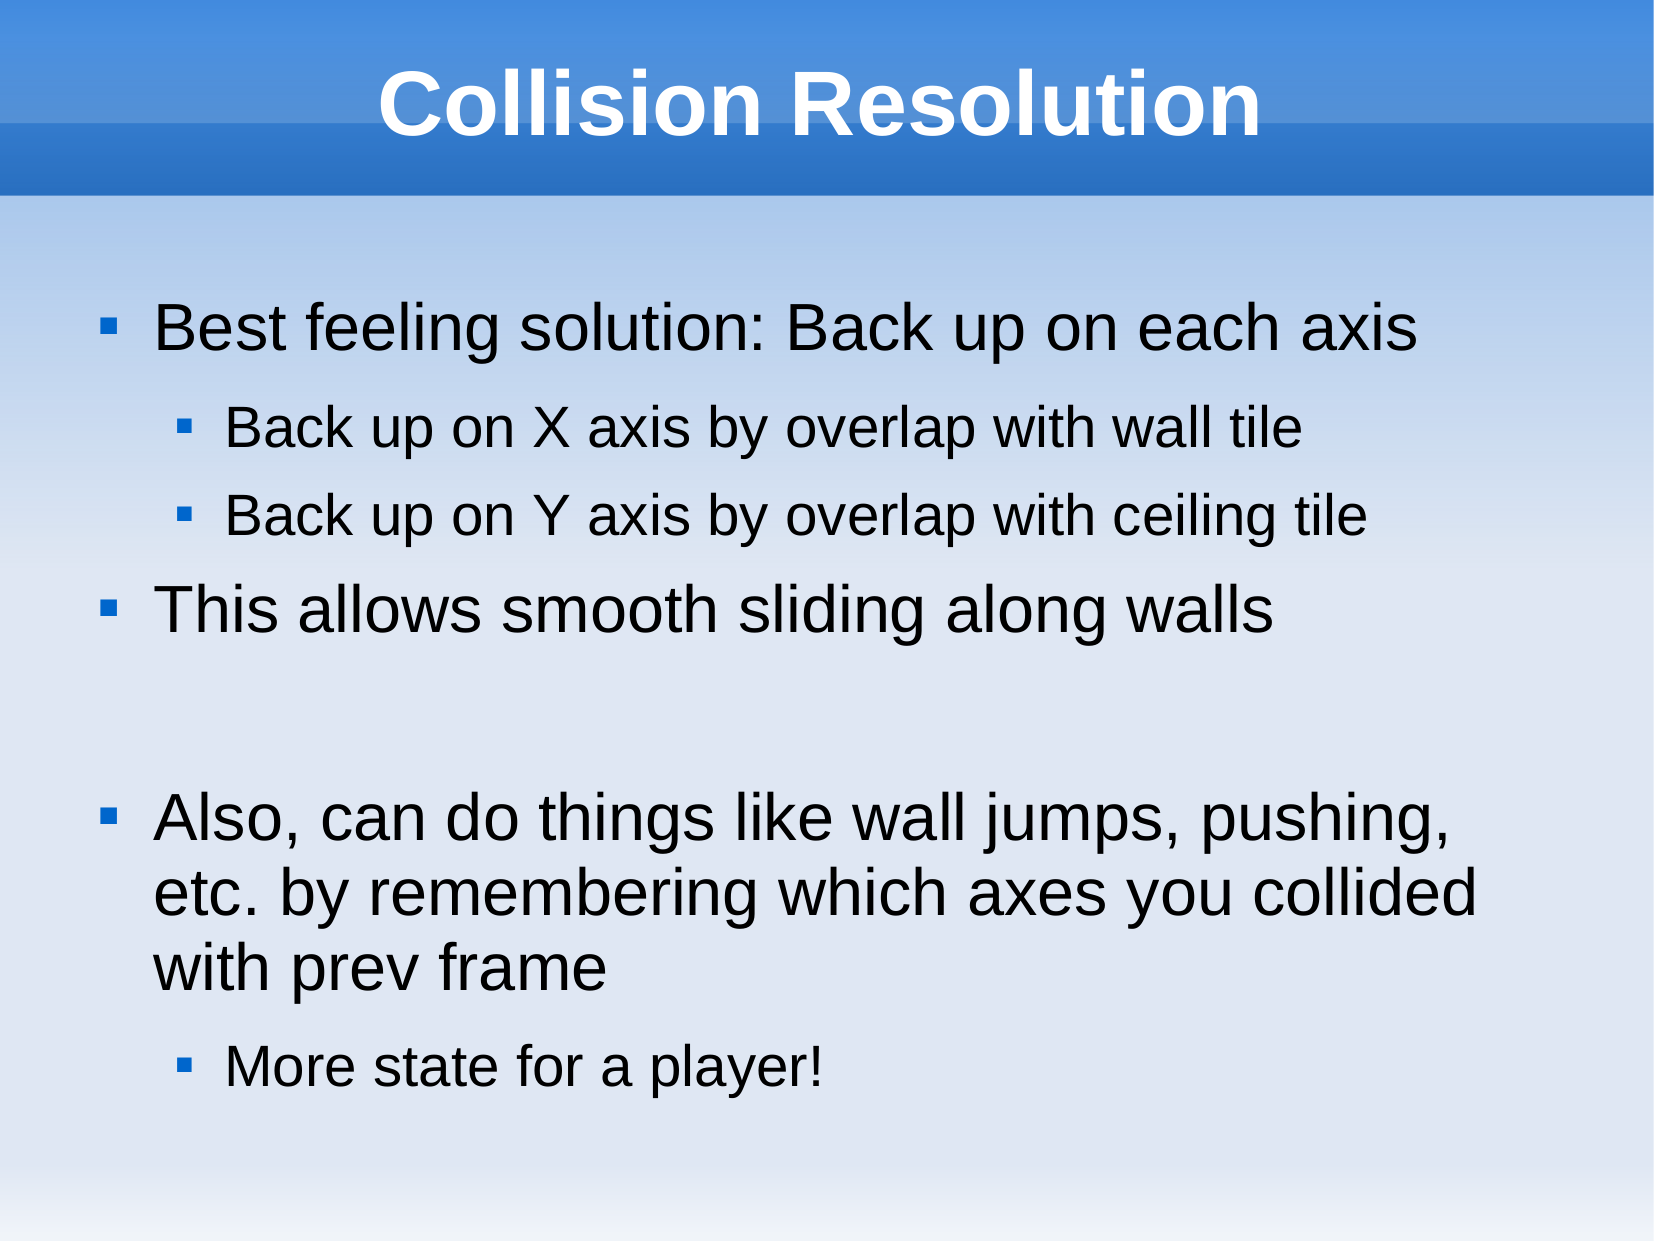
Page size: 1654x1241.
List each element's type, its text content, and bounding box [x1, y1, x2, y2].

title Collision Resolution [76, 0, 1565, 208]
list Best feeling solution: Back up on each axis Back up on X axis by overlap with wall tile Back up on Y axis by overlap with ceiling tile This allows smooth sliding along walls Also, can do things like wall jumps, pushing, etc. by remembering which axes you collided with prev frame More state for a player! [82, 290, 1571, 1109]
picture [0, 0, 1654, 1241]
